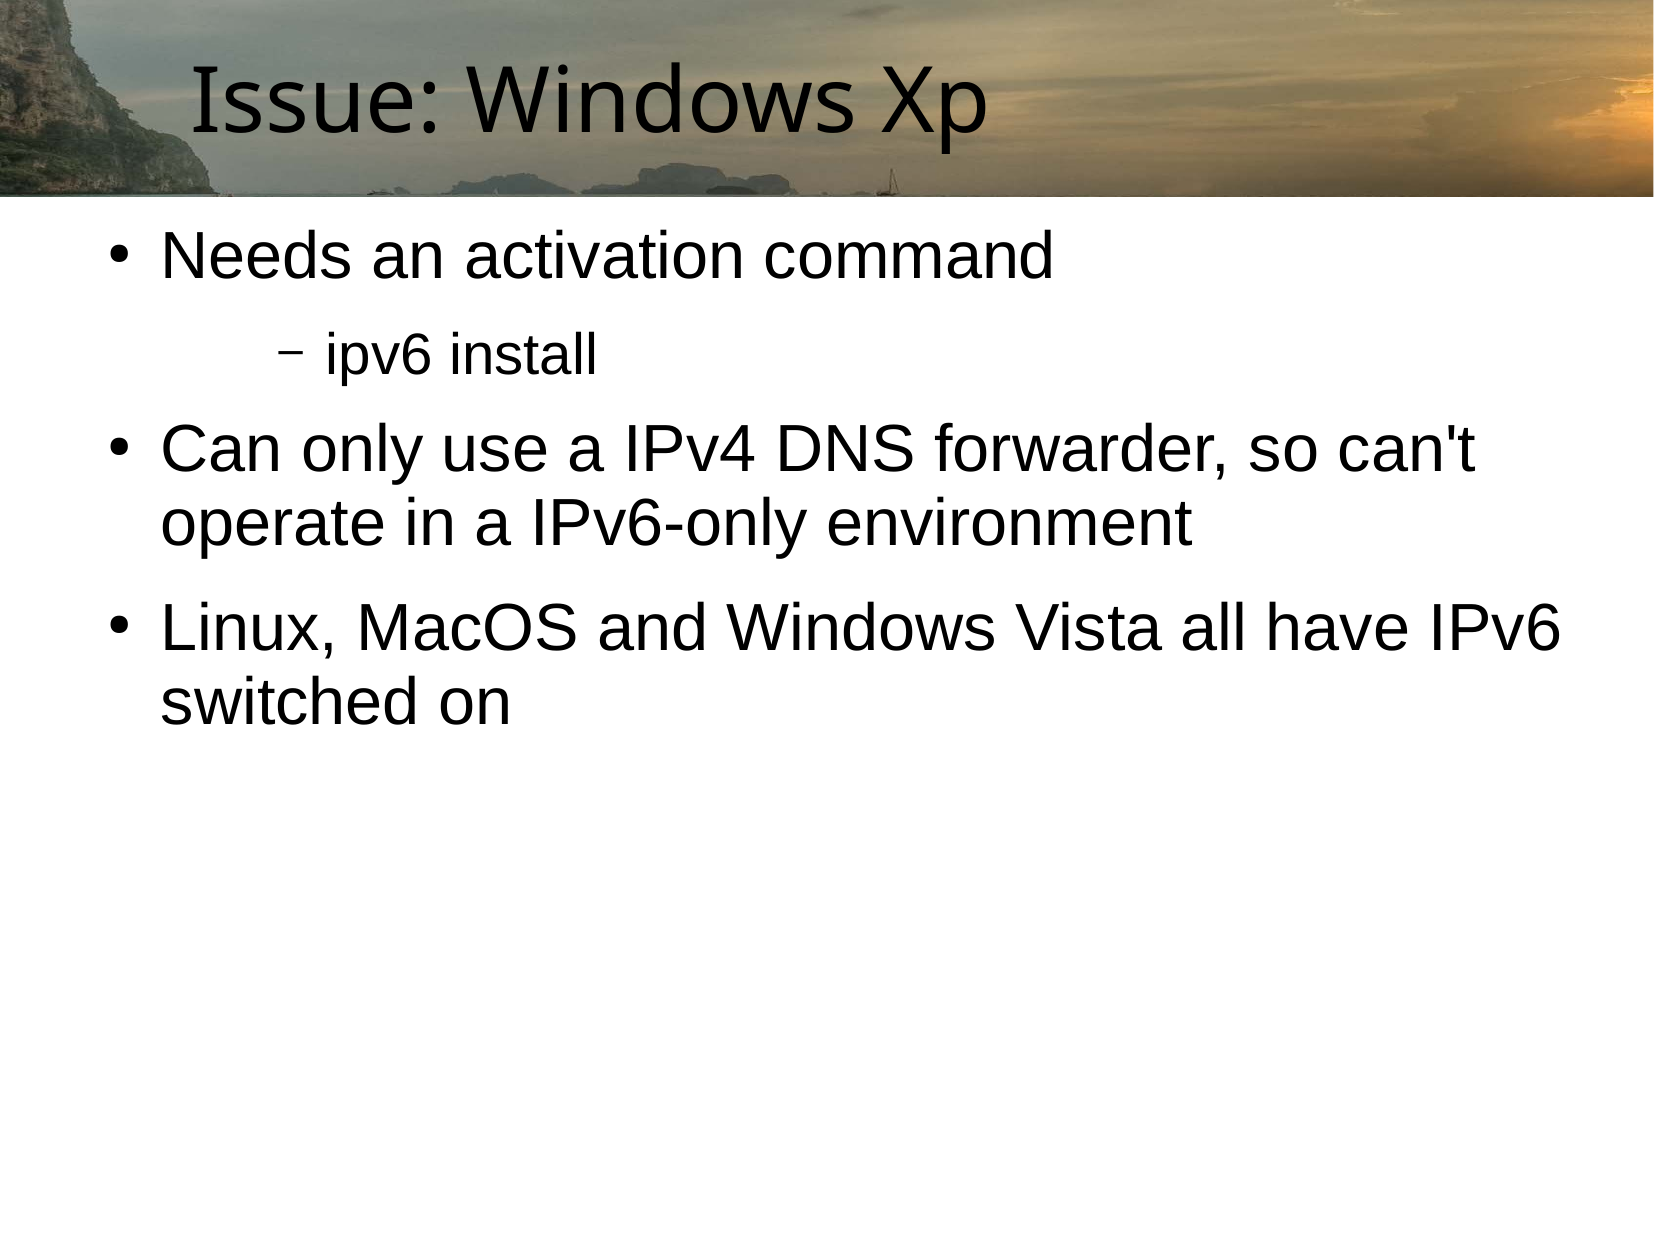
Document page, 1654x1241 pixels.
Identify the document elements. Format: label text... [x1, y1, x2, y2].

picture [0, 0, 1654, 197]
list Needs an activation command ipv6 install Can only use a IPv4 DNS forwarder, so can't operate in a IPv6-only environment Linux, MacOS and Windows Vista all have IPv6 switched on [89, 217, 1578, 1226]
title Issue: Windows Xp [190, 0, 1571, 194]
